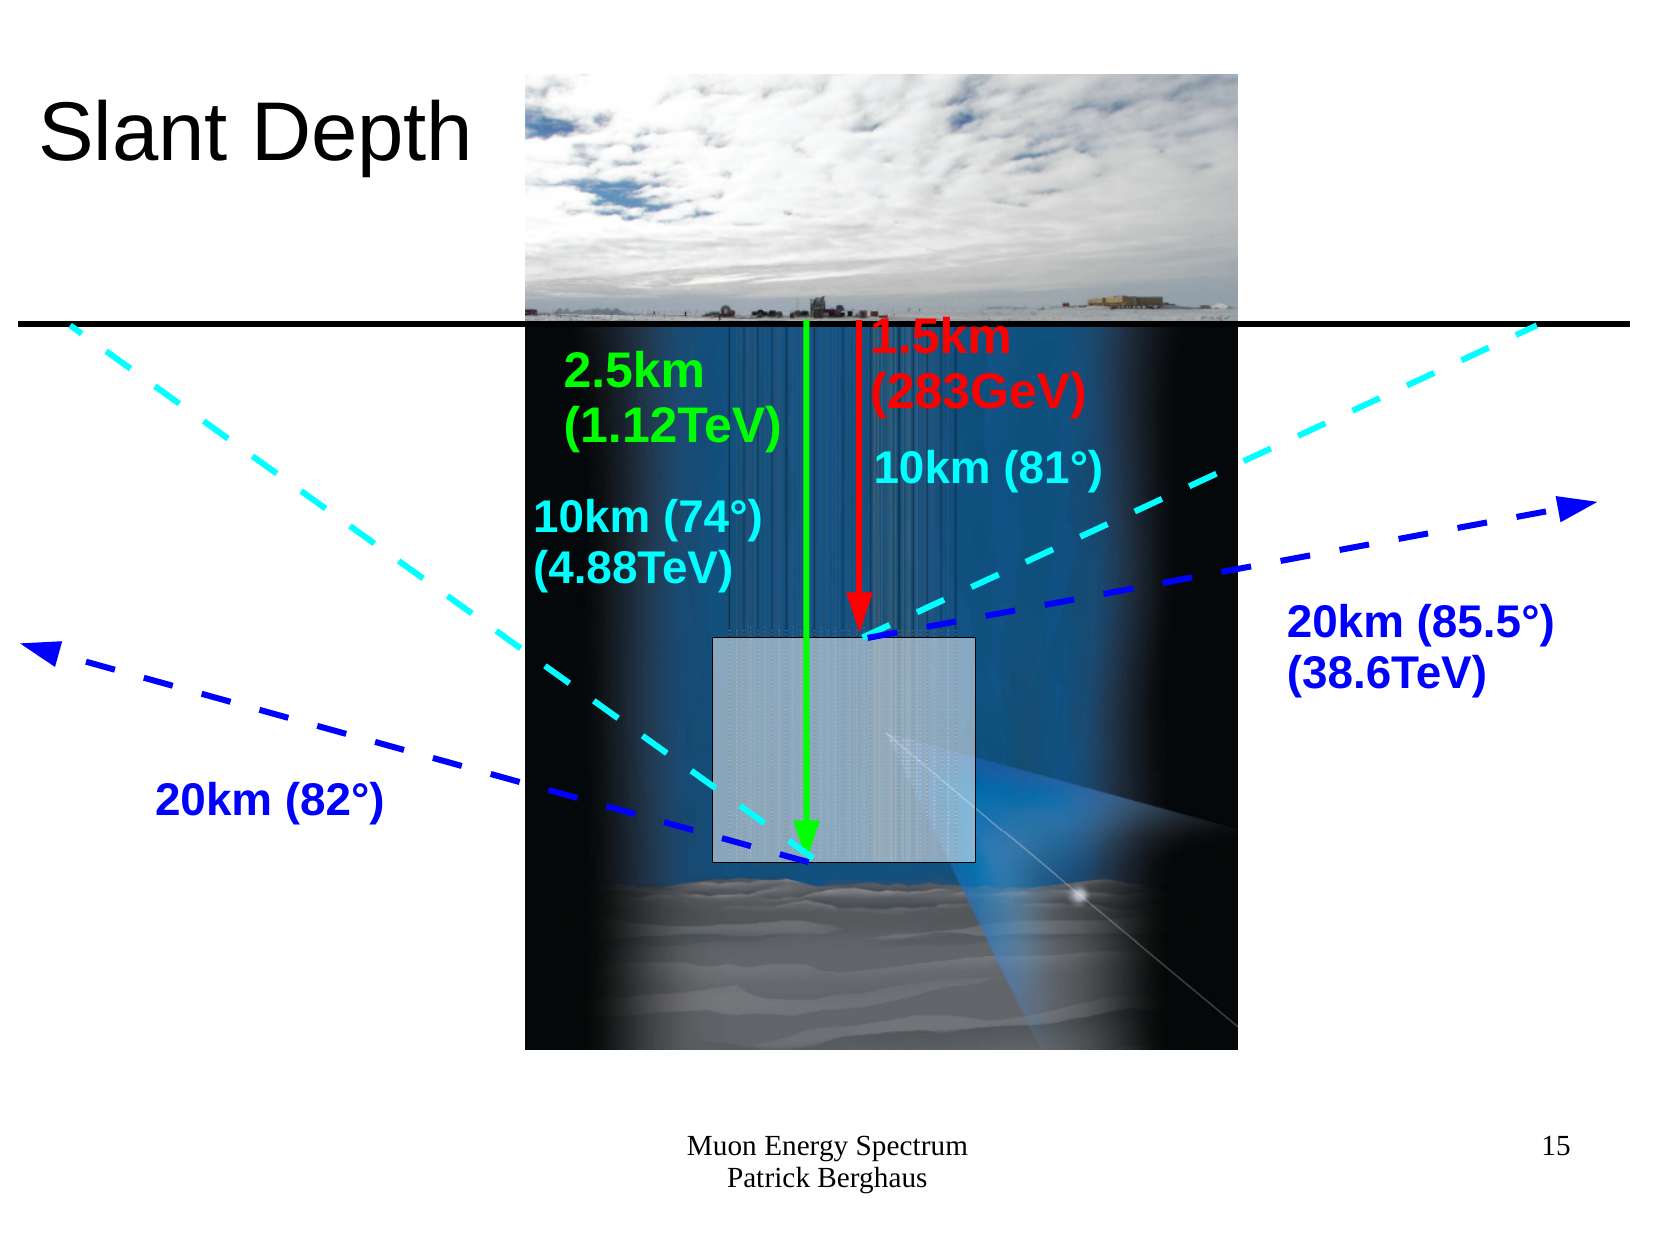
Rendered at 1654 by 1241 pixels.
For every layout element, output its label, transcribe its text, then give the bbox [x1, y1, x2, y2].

text_box 10km (74°) (4.88TeV) [518, 483, 784, 637]
text_box 1.5km (283GeV) [855, 300, 1102, 467]
text_box 20km (82°) [140, 766, 410, 851]
picture [525, 74, 1238, 321]
text_box [809, 637, 976, 863]
text_box 20km (85.5°) (38.6TeV) [1272, 588, 1580, 742]
picture [525, 327, 1238, 1051]
text_box [712, 637, 805, 863]
text_box Slant Depth [23, 78, 489, 217]
text_box 10km (81°) [858, 434, 1126, 519]
text_box 2.5km (1.12TeV) [548, 334, 791, 501]
picture [525, 327, 803, 637]
